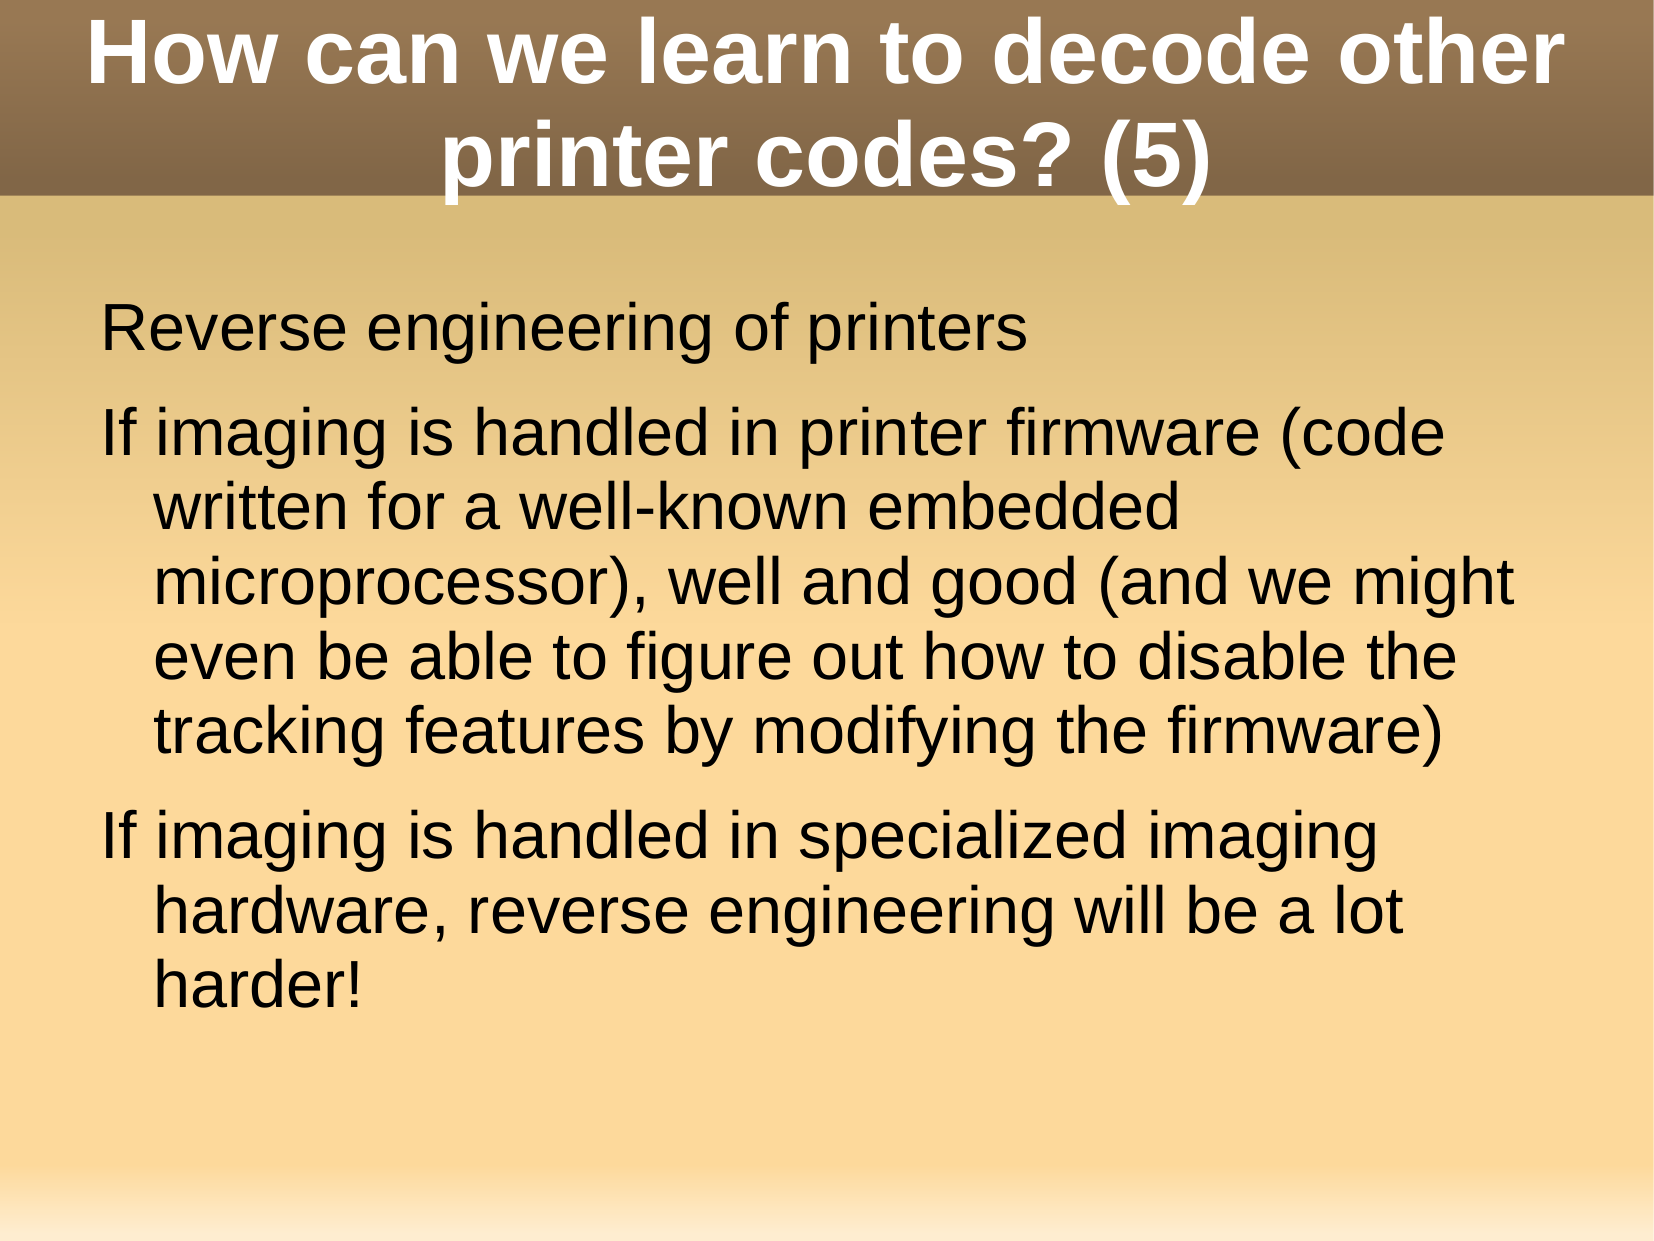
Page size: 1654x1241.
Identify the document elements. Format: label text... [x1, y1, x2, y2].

title How can we learn to decode other printer codes? (5) [59, 0, 1595, 211]
list Reverse engineering of printers If imaging is handled in printer firmware (code written for a well-known embedded microprocessor), well and good (and we might even be able to figure out how to disable the tracking features by modifying the firmware) If imaging is handled in specialized imaging hardware, reverse engineering will be a lot harder! [82, 290, 1571, 1128]
picture [0, 0, 1654, 1241]
